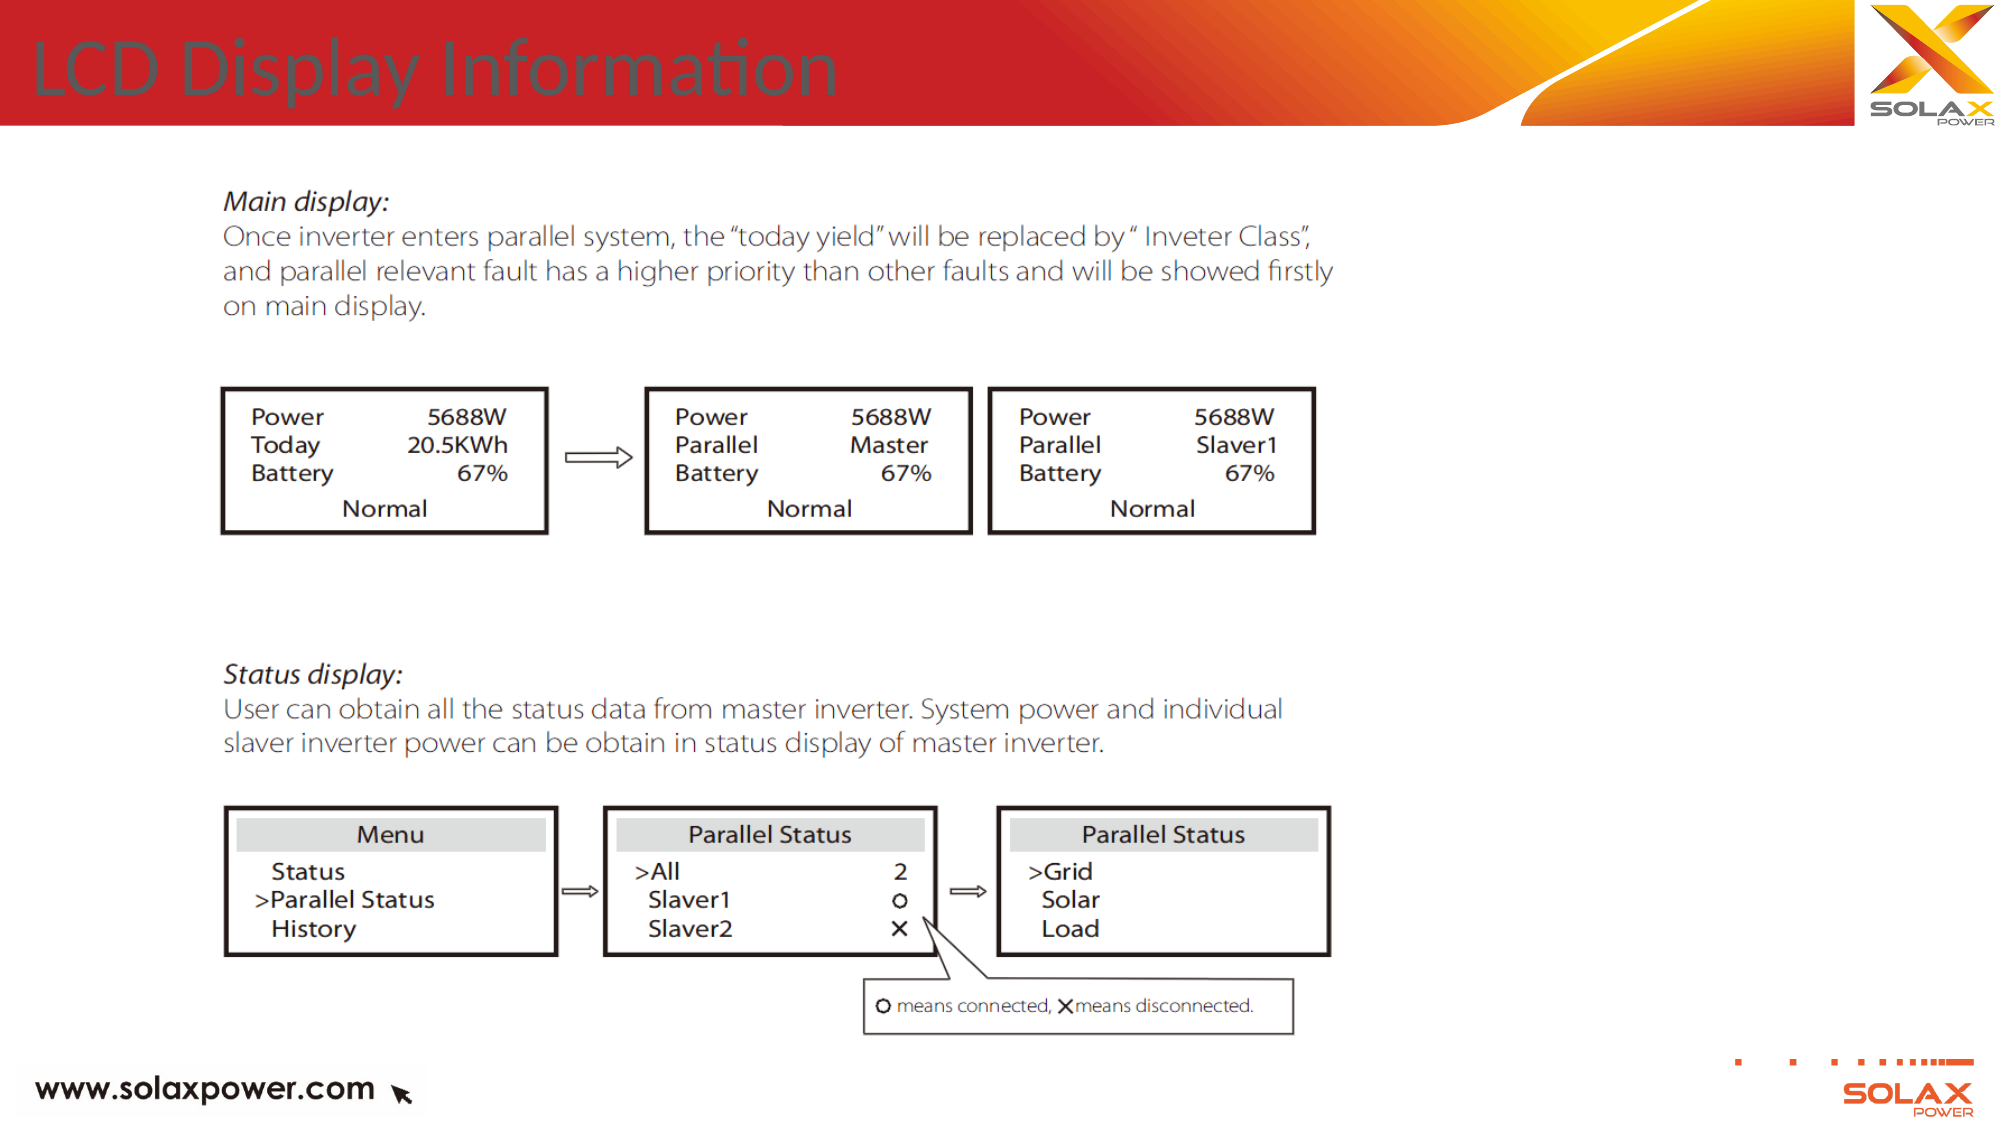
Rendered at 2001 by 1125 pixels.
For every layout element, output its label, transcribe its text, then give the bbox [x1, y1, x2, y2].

picture [0, 0, 1855, 126]
picture [16, 1065, 427, 1117]
picture [1870, 4, 1996, 126]
picture [194, 183, 1352, 1040]
picture [1735, 1059, 1974, 1117]
text_box LCD Display Information [16, 4, 1043, 118]
